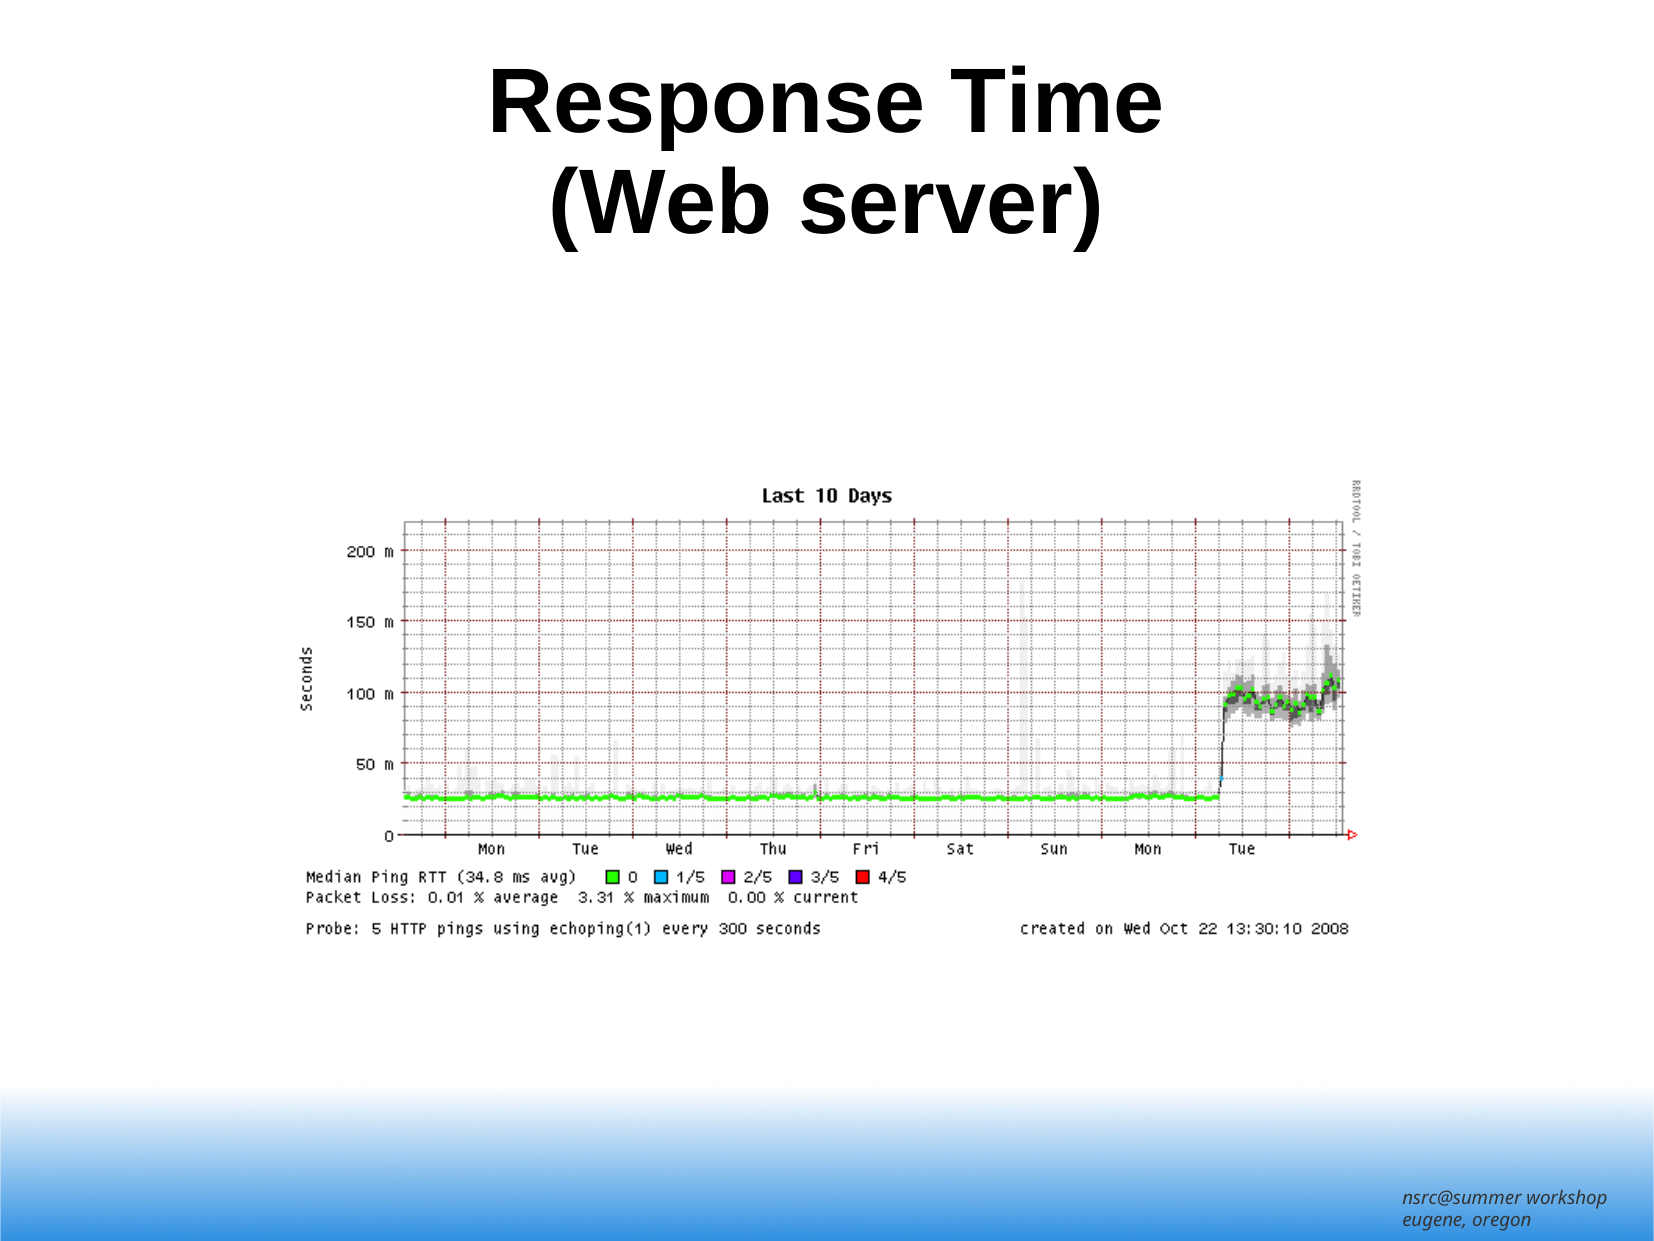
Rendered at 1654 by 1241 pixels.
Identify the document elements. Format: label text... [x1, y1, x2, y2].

picture [287, 473, 1367, 951]
picture [0, 1083, 1654, 1241]
title Response Time (Web server) [82, 45, 1571, 260]
